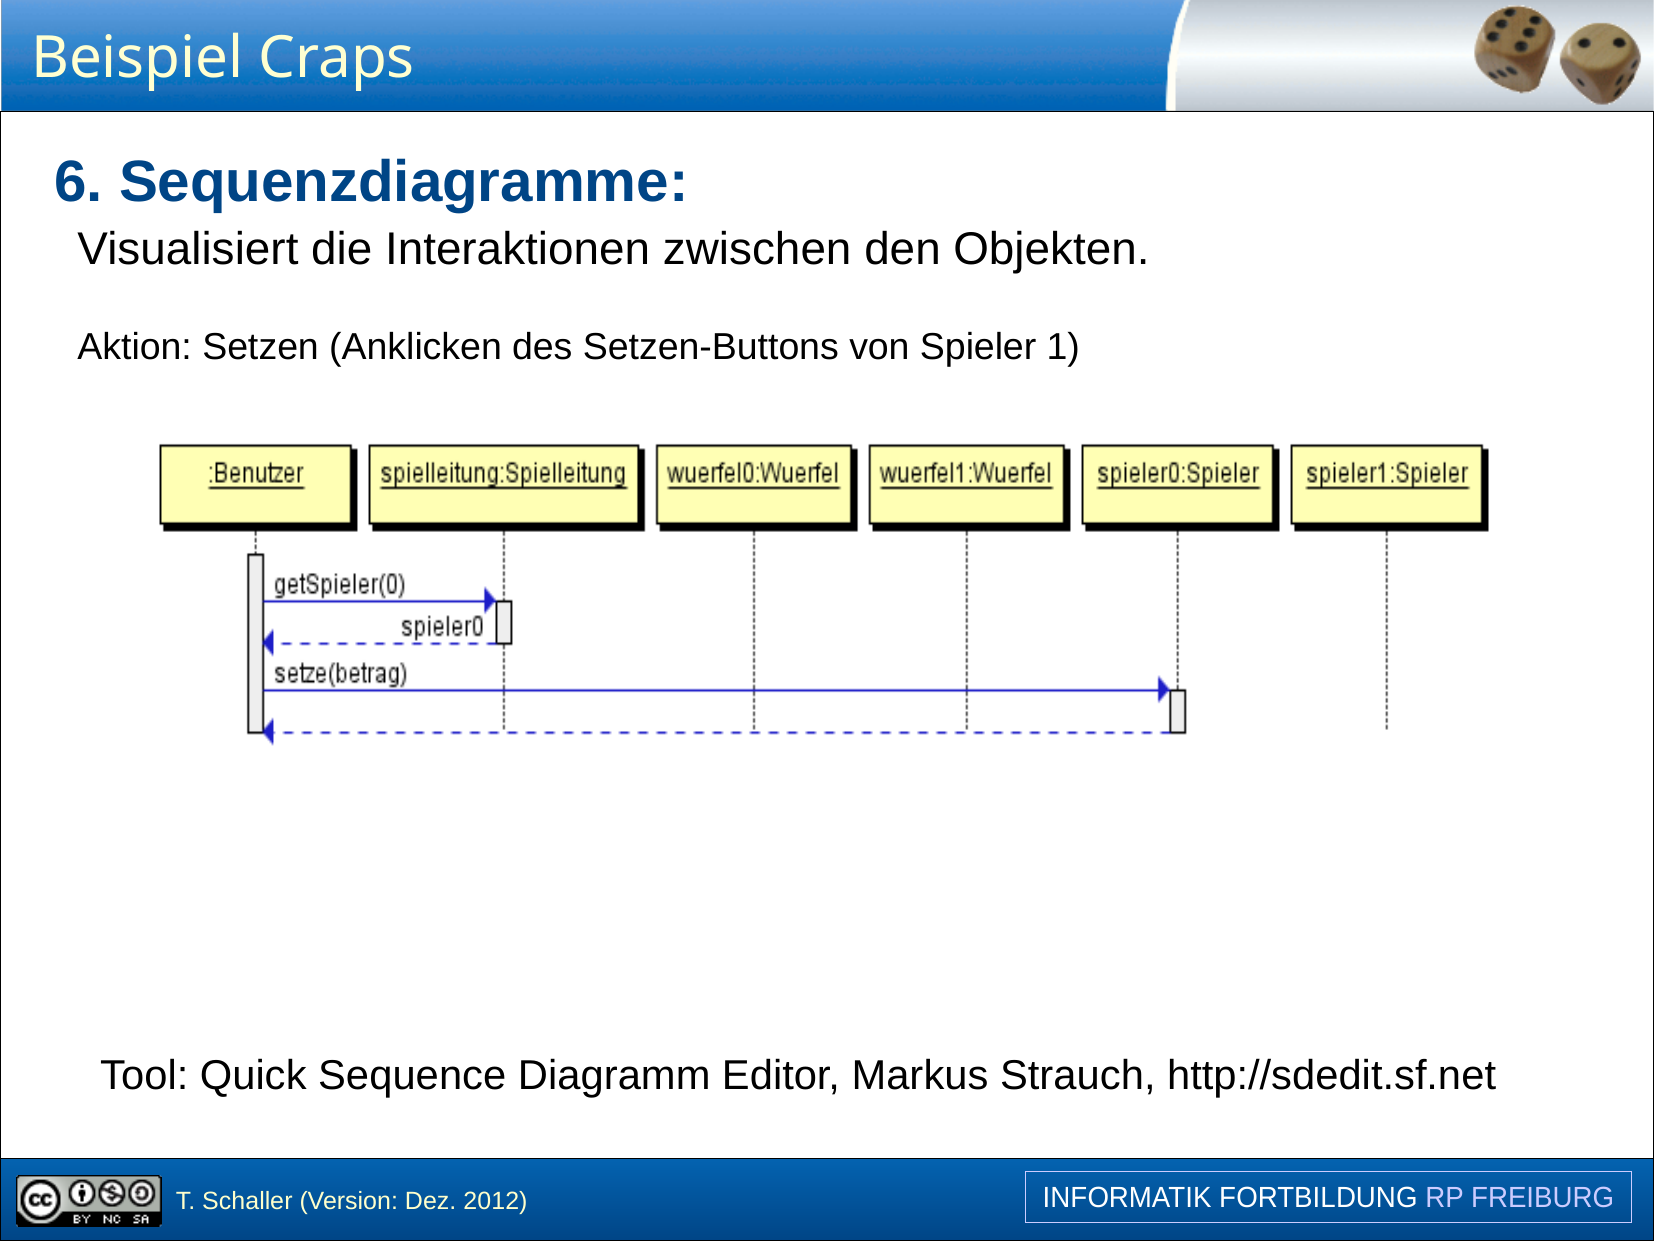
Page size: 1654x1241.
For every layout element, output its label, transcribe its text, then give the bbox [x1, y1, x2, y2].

picture [0, 0, 1654, 111]
picture [16, 1175, 162, 1227]
text_box 6. Sequenzdiagramme: [39, 141, 705, 223]
text_box Visualisiert die Interaktionen zwischen den Objekten. Aktion: Setzen (Anklicken des Setzen-Buttons von Spieler 1) [62, 215, 1582, 396]
text_box Tool: Quick Sequence Diagramm Editor, Markus Strauch, http://sdedit.sf.net [85, 1044, 1605, 1225]
title Beispiel Craps [31, 16, 1151, 94]
picture [132, 434, 1502, 751]
